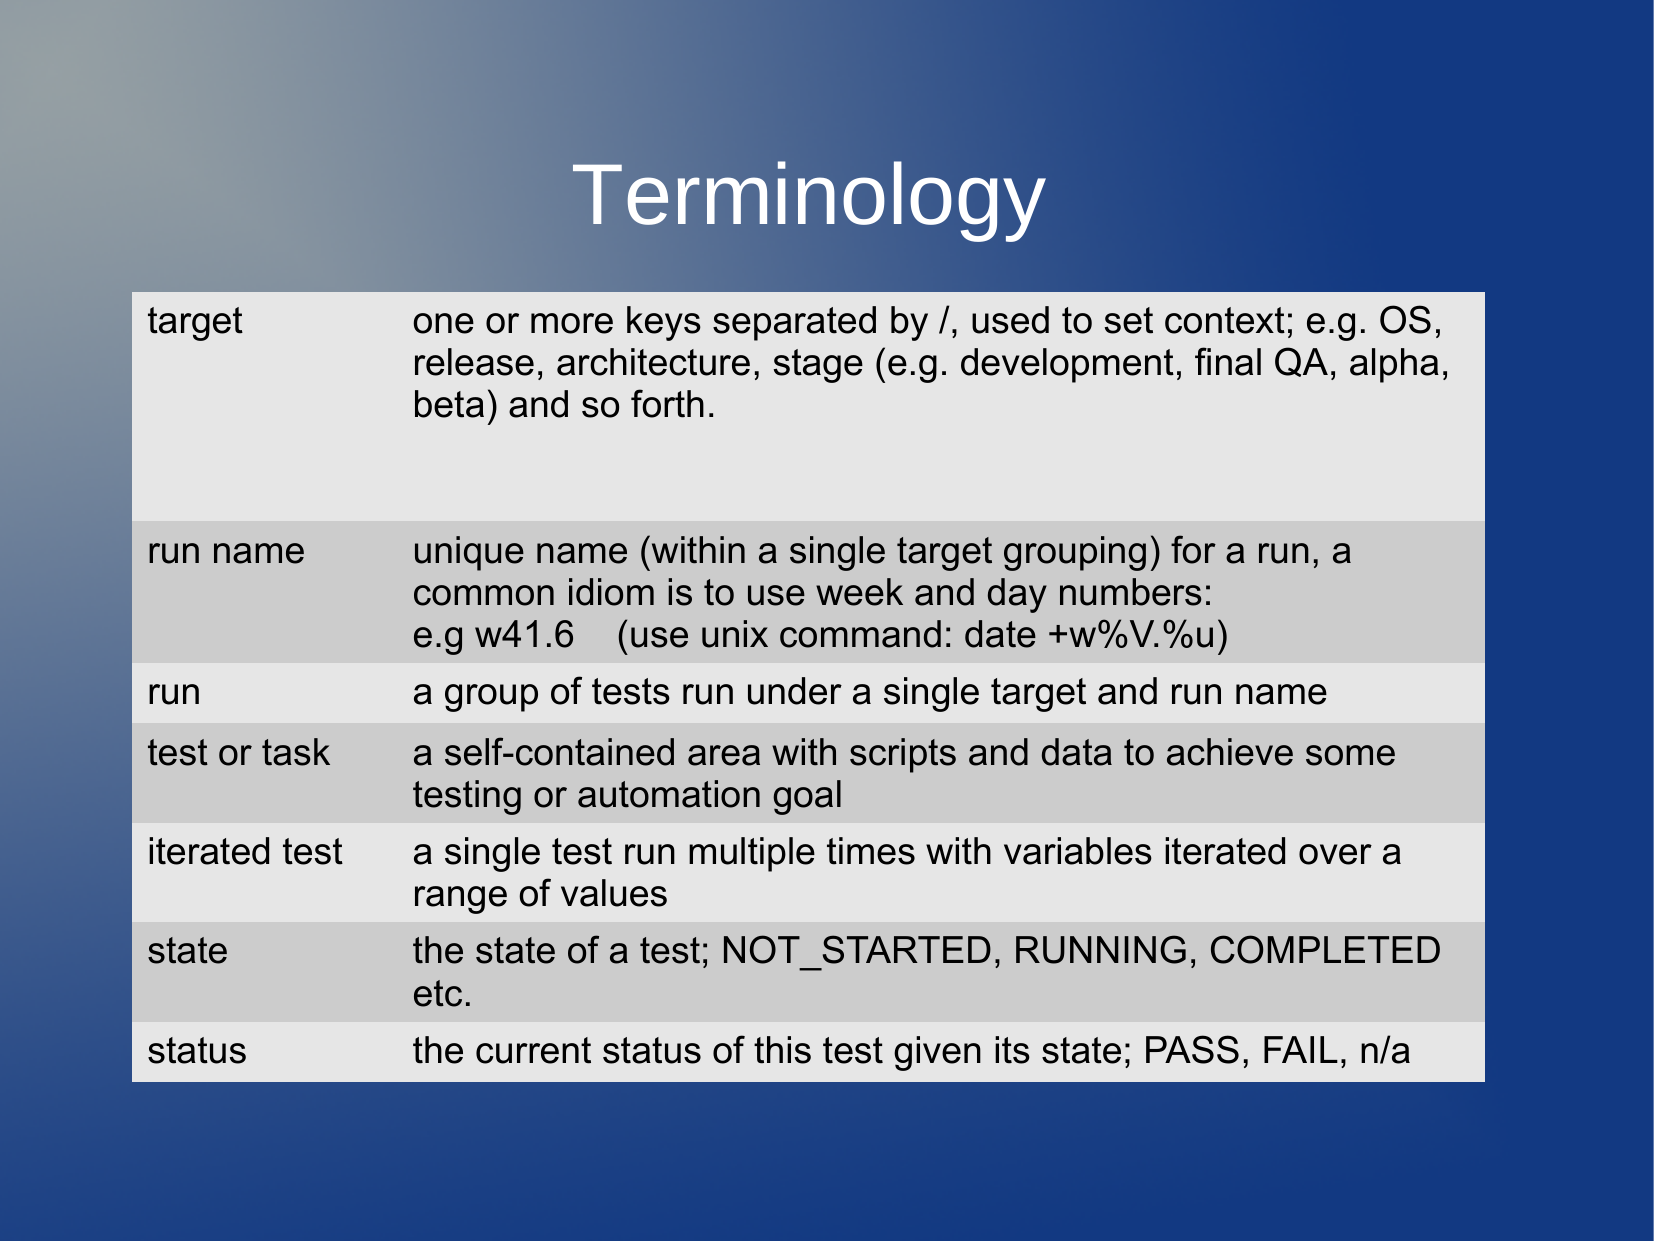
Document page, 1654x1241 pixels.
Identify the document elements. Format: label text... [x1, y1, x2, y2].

table_header one or more keys separated by /, used to set context; e.g. OS, release, architecture, stage (e.g. development, final QA, alpha, beta) and so forth. [398, 292, 1485, 521]
table_cell a self-contained area with scripts and data to achieve some testing or automation goal [398, 723, 1485, 823]
table_cell status [132, 1022, 398, 1082]
table_cell a group of tests run under a single target and run name [398, 663, 1485, 723]
table_header target [132, 292, 398, 521]
table_cell state [132, 922, 398, 1022]
table_cell run [132, 663, 398, 723]
table_cell test or task [132, 723, 398, 823]
table_cell a single test run multiple times with variables iterated over a range of values [398, 823, 1485, 922]
title Terminology [82, 90, 1536, 298]
table_cell iterated test [132, 823, 398, 922]
picture [0, 0, 1654, 1241]
table_cell unique name (within a single target grouping) for a run, a common idiom is to use week and day numbers: e.g w41.6 (use unix command: date +w%V.%u) [398, 521, 1485, 663]
table_cell the current status of this test given its state; PASS, FAIL, n/a [398, 1022, 1485, 1082]
table_cell run name [132, 521, 398, 663]
table_cell the state of a test; NOT_STARTED, RUNNING, COMPLETED etc. [398, 922, 1485, 1022]
